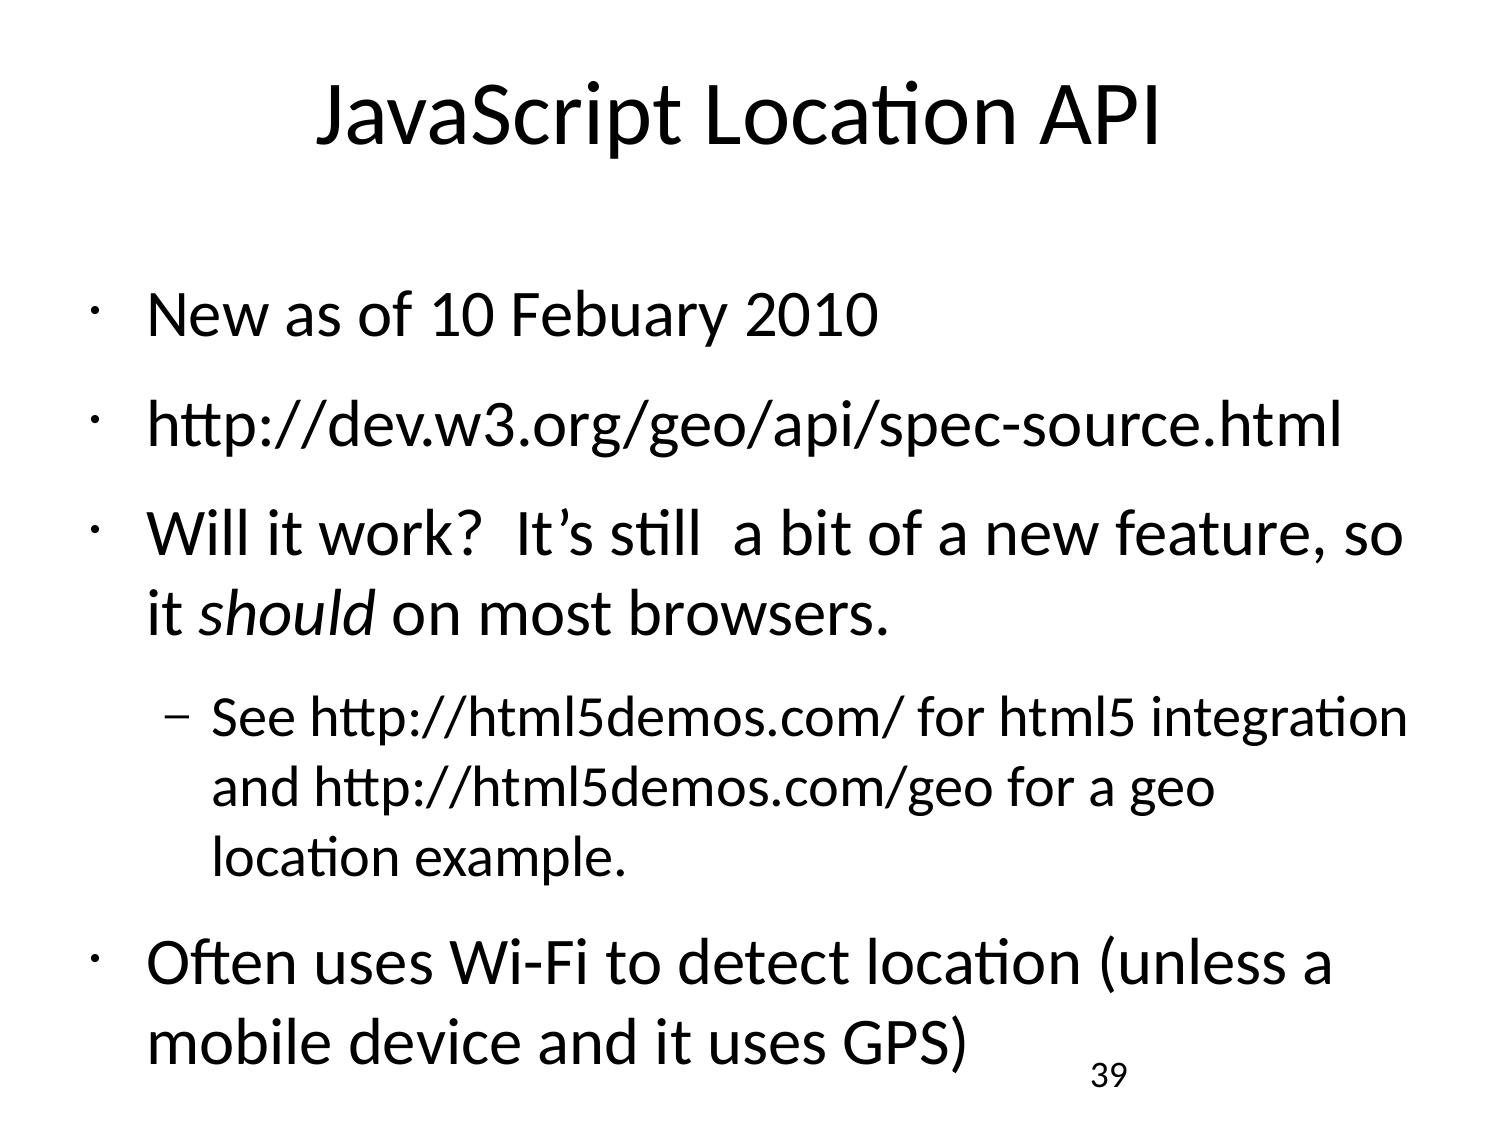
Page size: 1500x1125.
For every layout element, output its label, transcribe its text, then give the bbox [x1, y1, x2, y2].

slide_number <number> [1074, 1042, 1425, 1103]
title JavaScript Location API [75, 45, 1425, 233]
list New as of 10 Febuary 2010 http://dev.w3.org/geo/api/spec-source.html Will it work? It’s still a bit of a new feature, so it should on most browsers. See http://html5demos.com/ for html5 integration and http://html5demos.com/geo for a geo location example. Often uses Wi-Fi to detect location (unless a mobile device and it uses GPS) [75, 262, 1425, 1005]
